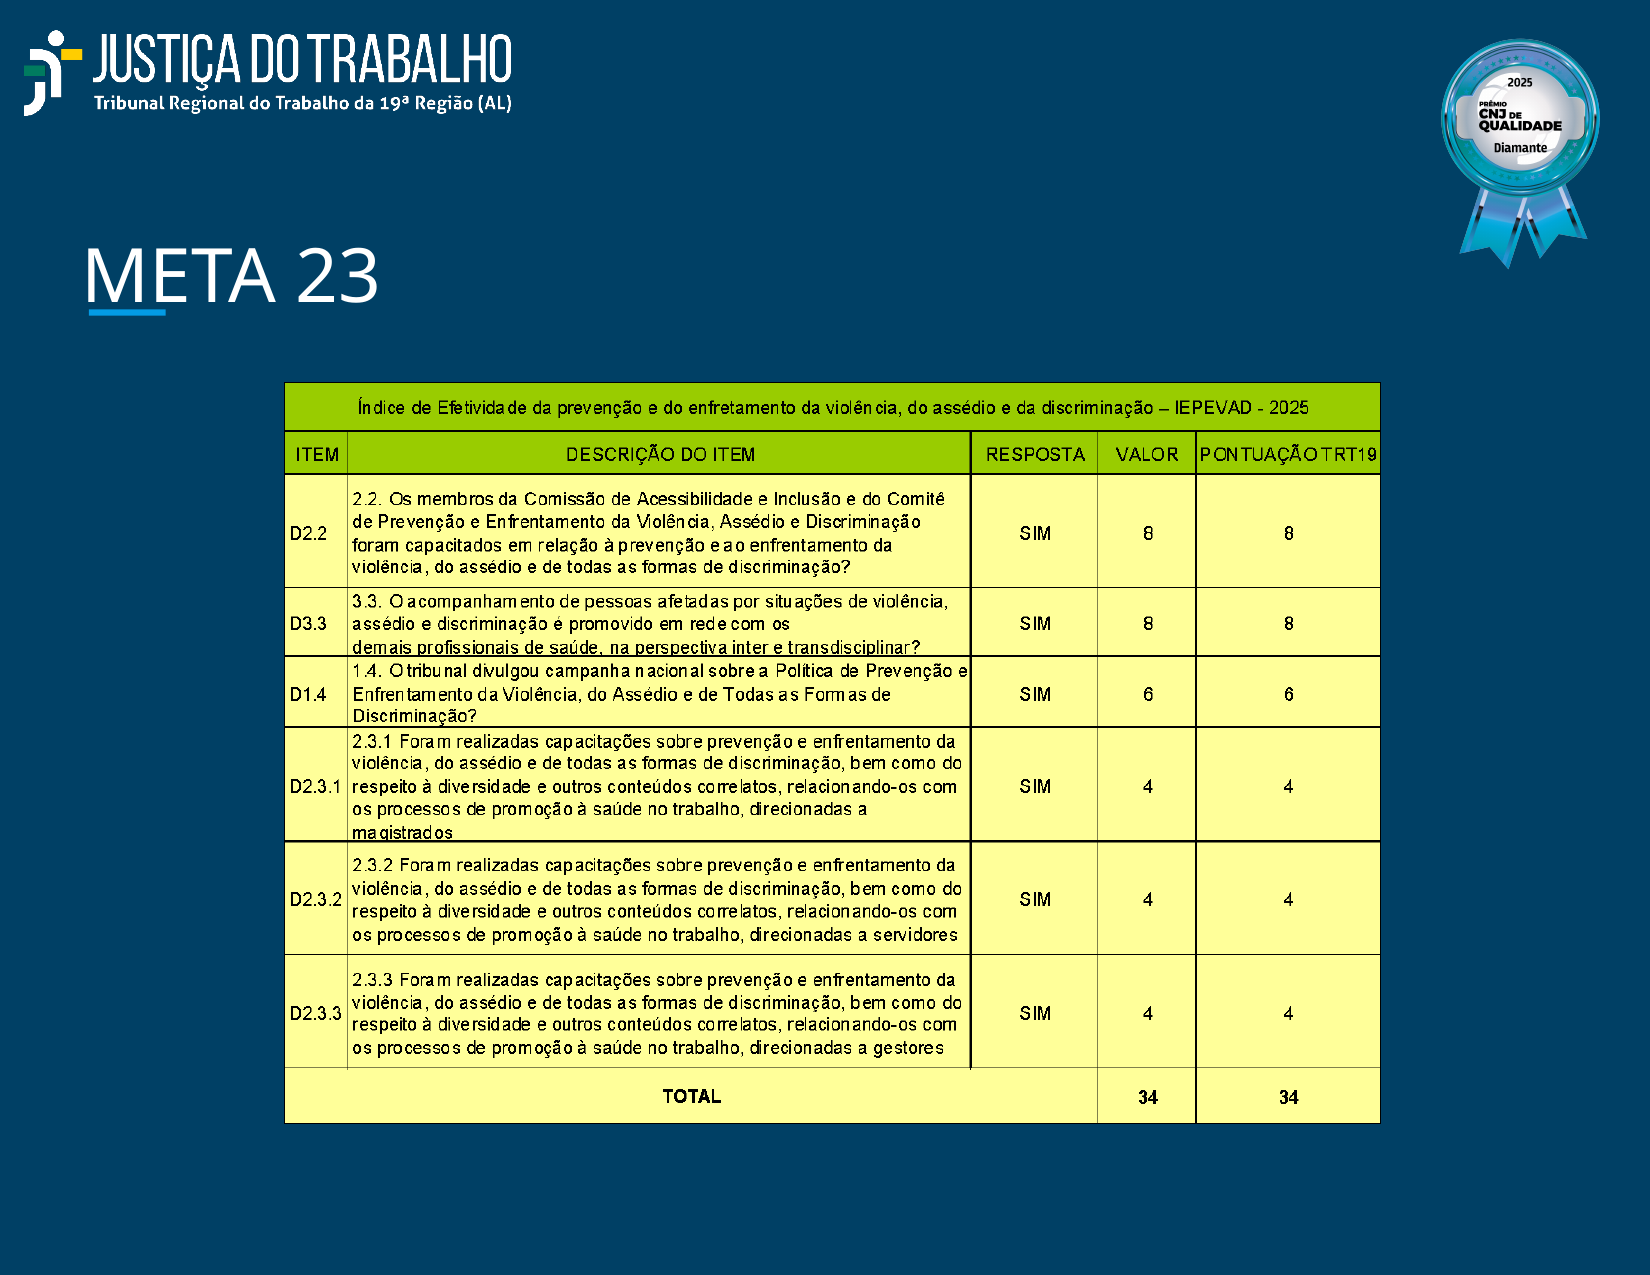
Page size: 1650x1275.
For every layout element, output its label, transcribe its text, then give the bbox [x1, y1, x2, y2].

picture [24, 30, 511, 116]
picture [284, 382, 1381, 1124]
picture [1440, 37, 1601, 271]
title META 23 [63, 153, 554, 419]
